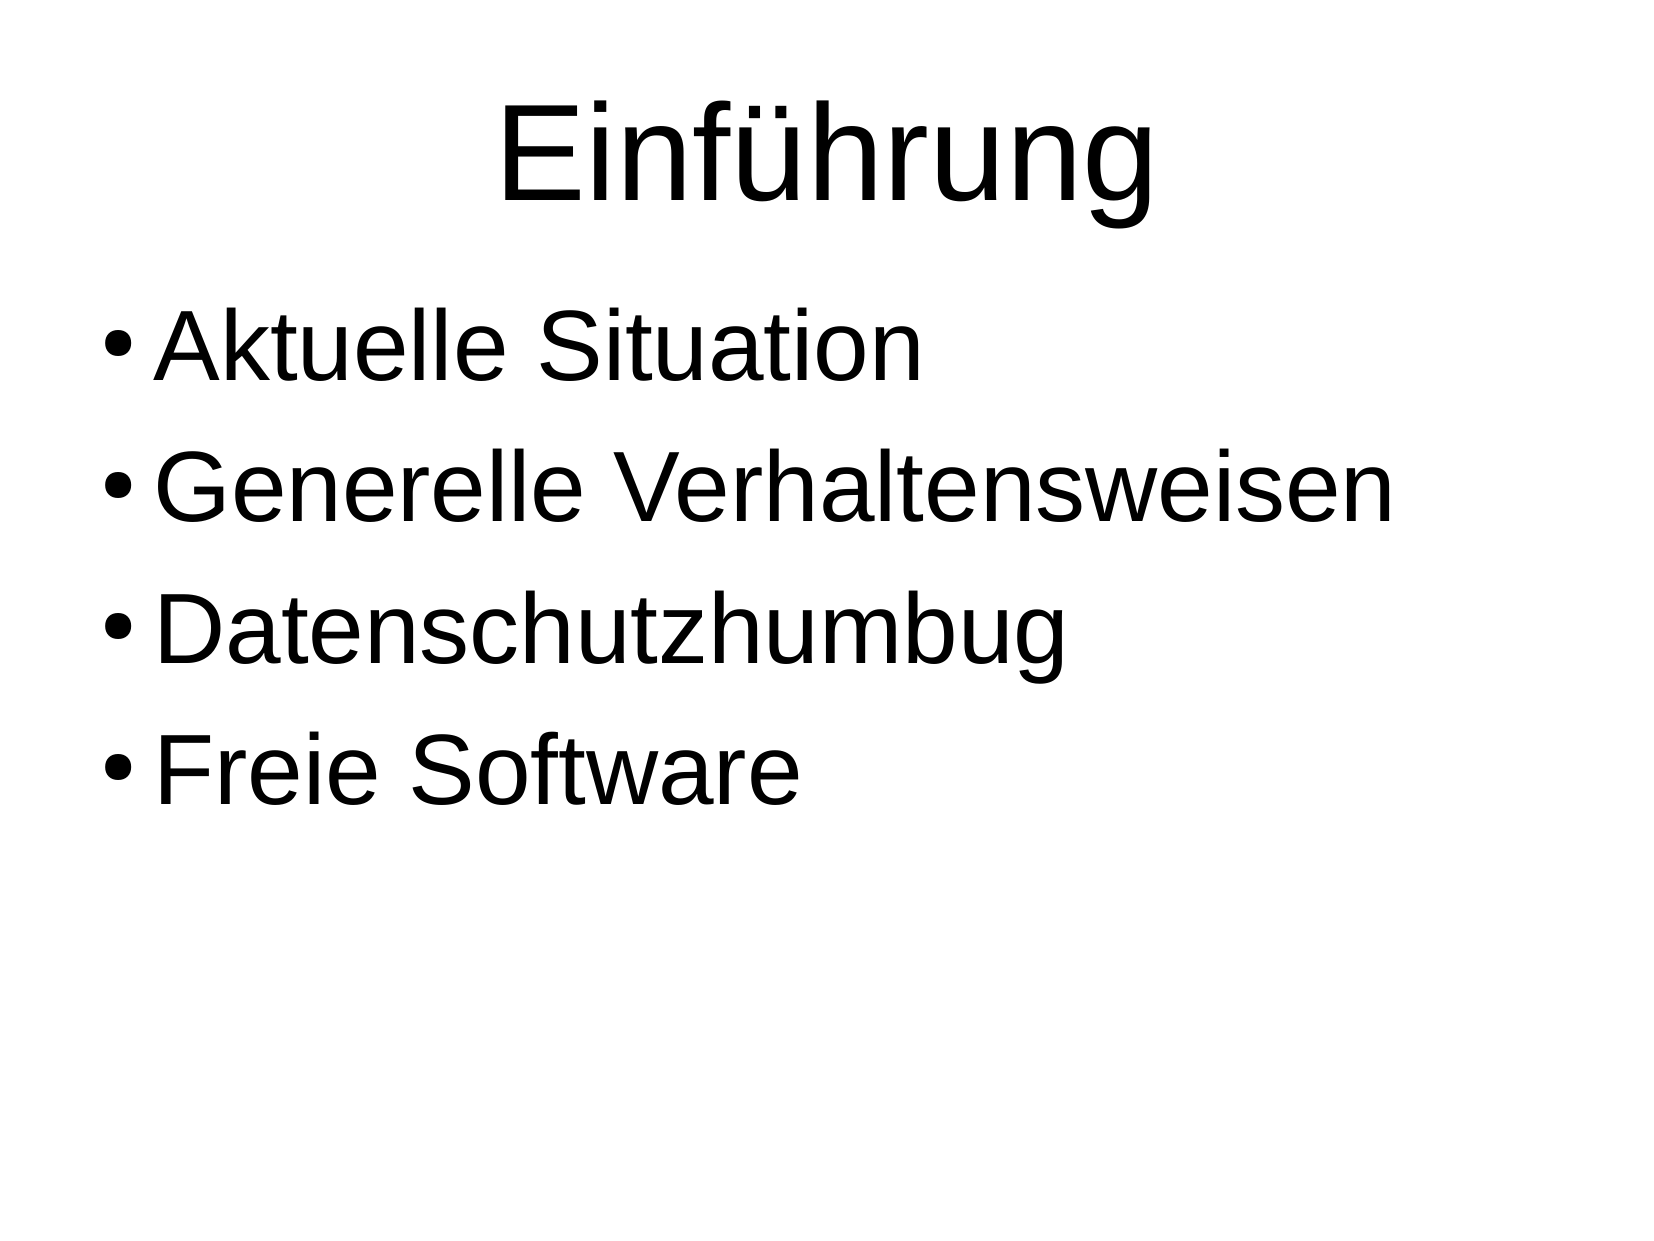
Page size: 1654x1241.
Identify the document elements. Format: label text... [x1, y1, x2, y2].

list Aktuelle Situation Generelle Verhaltensweisen Datenschutzhumbug Freie Software [82, 290, 1571, 1010]
title Einführung [82, 49, 1571, 257]
